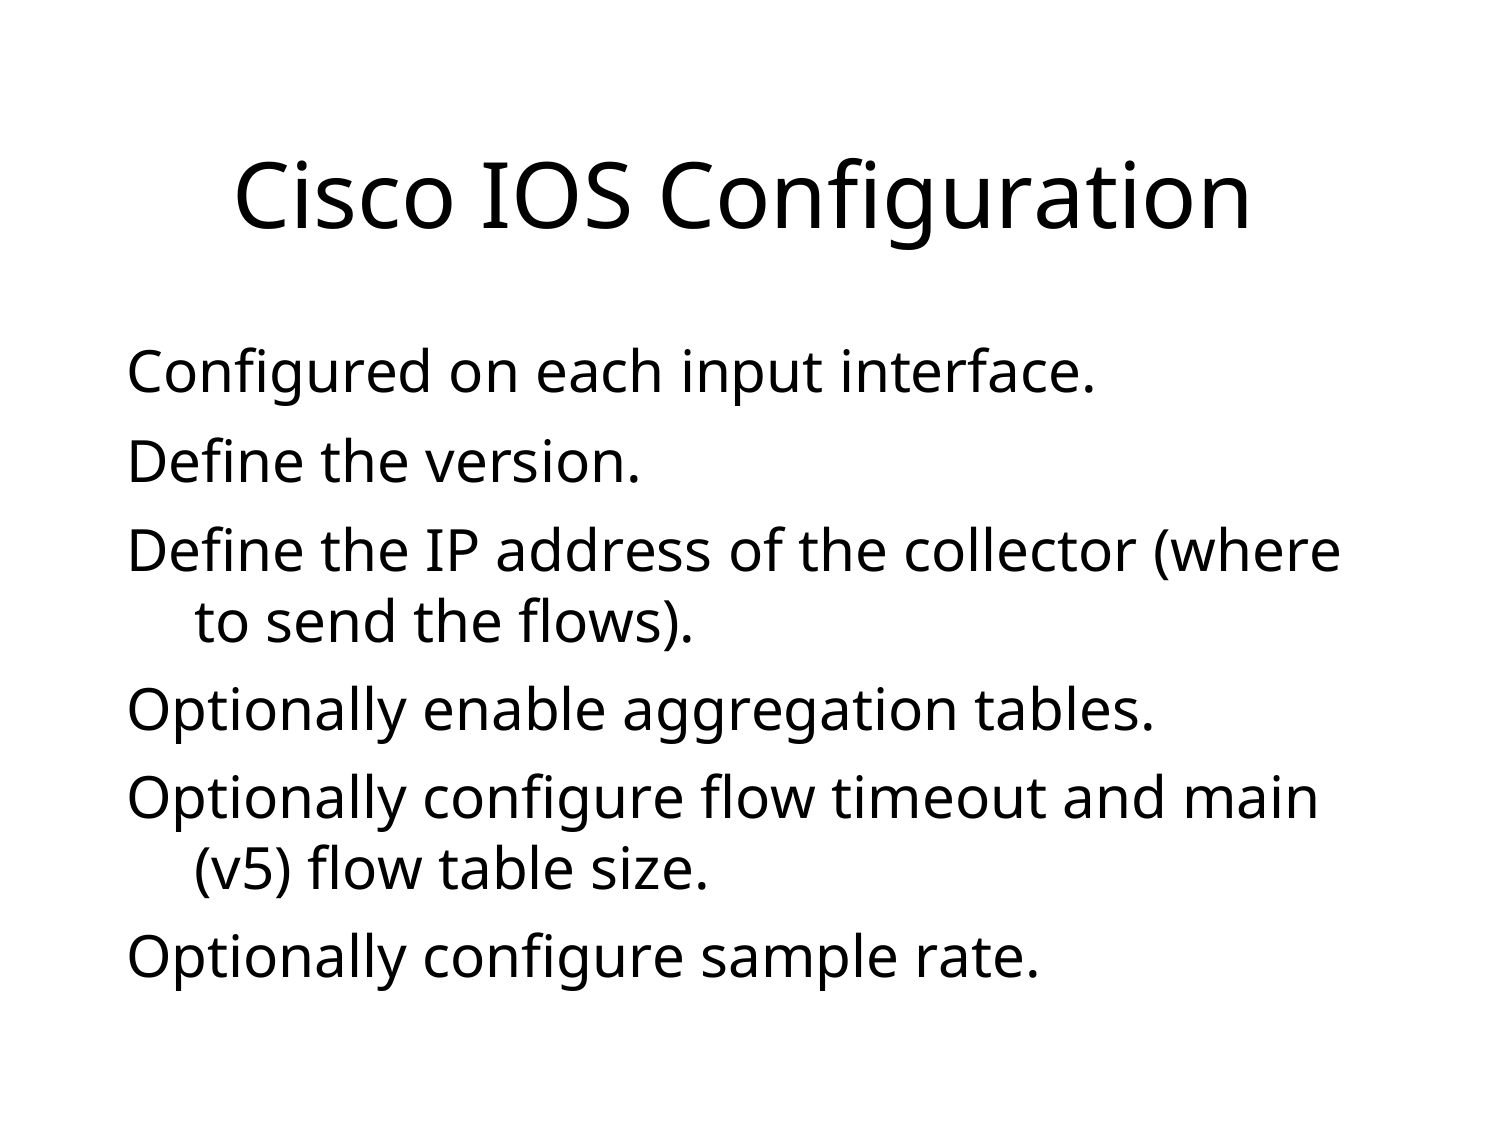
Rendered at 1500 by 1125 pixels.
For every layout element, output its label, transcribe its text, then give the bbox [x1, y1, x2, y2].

title Cisco IOS Configuration [112, 62, 1388, 324]
list Configured on each input interface. Define the version. Define the IP address of the collector (where to send the flows). Optionally enable aggregation tables. Optionally configure flow timeout and main (v5) flow table size. Optionally configure sample rate. [112, 324, 1388, 1125]
